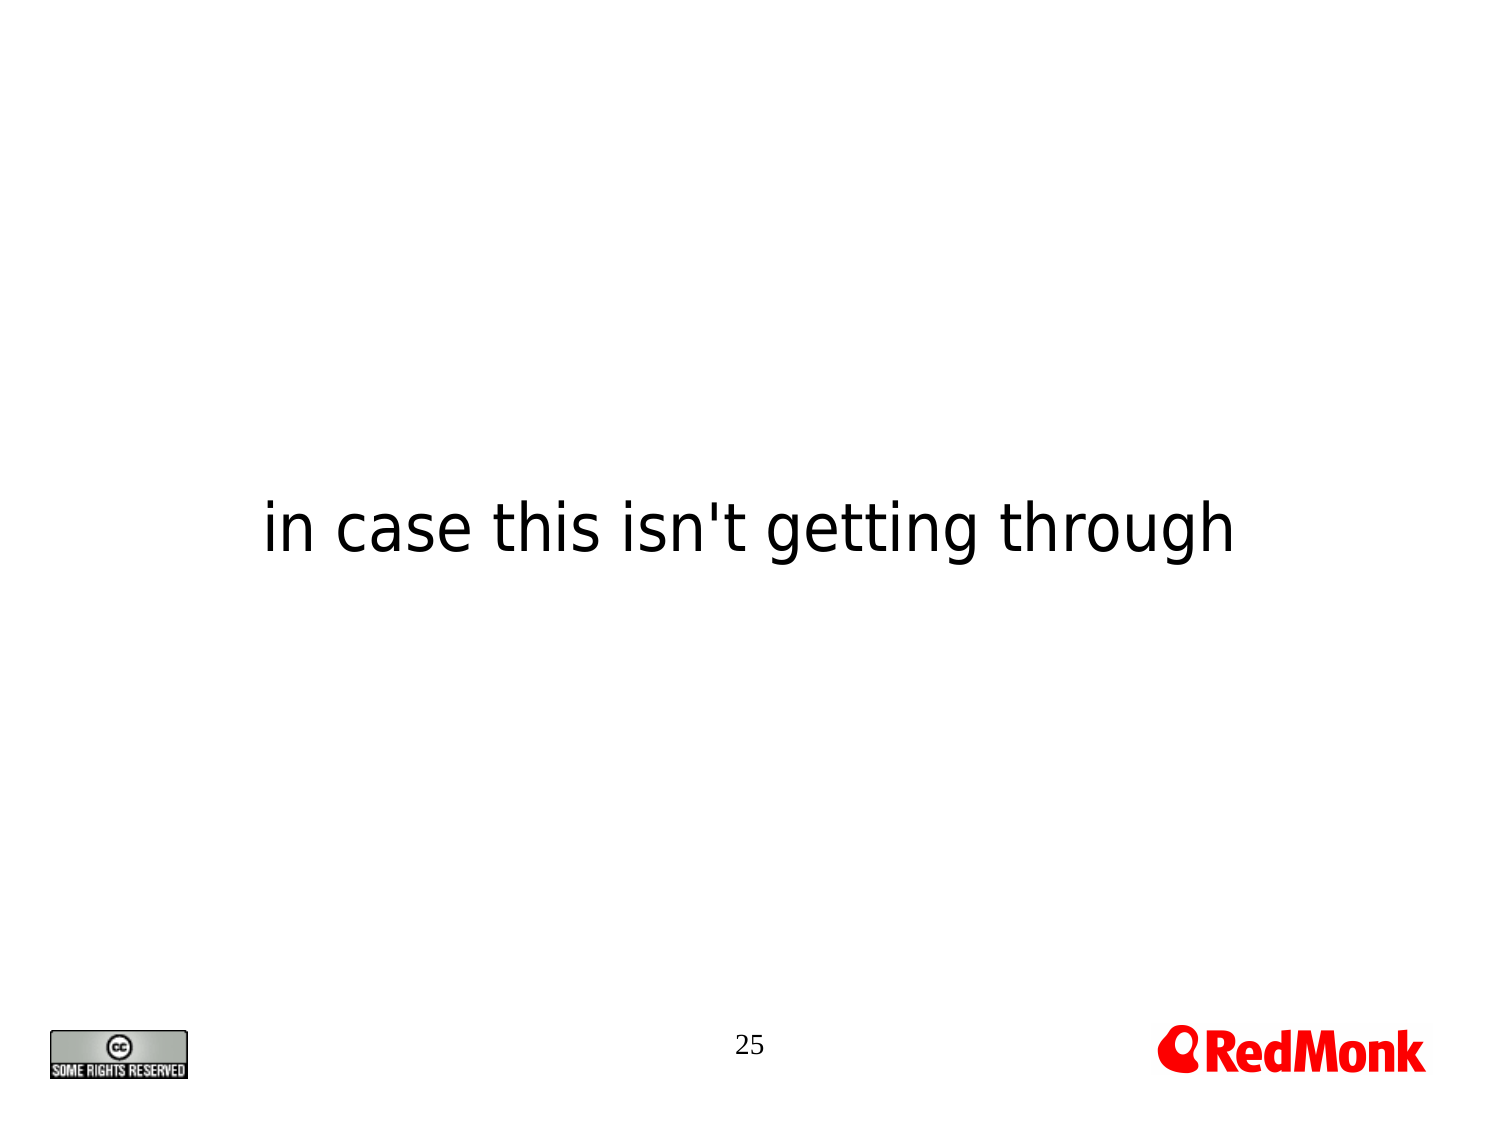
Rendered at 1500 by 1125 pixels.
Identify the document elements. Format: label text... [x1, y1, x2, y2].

text_box in case this isn't getting through [75, 486, 1426, 928]
picture [50, 1030, 188, 1079]
picture [1151, 1023, 1433, 1075]
